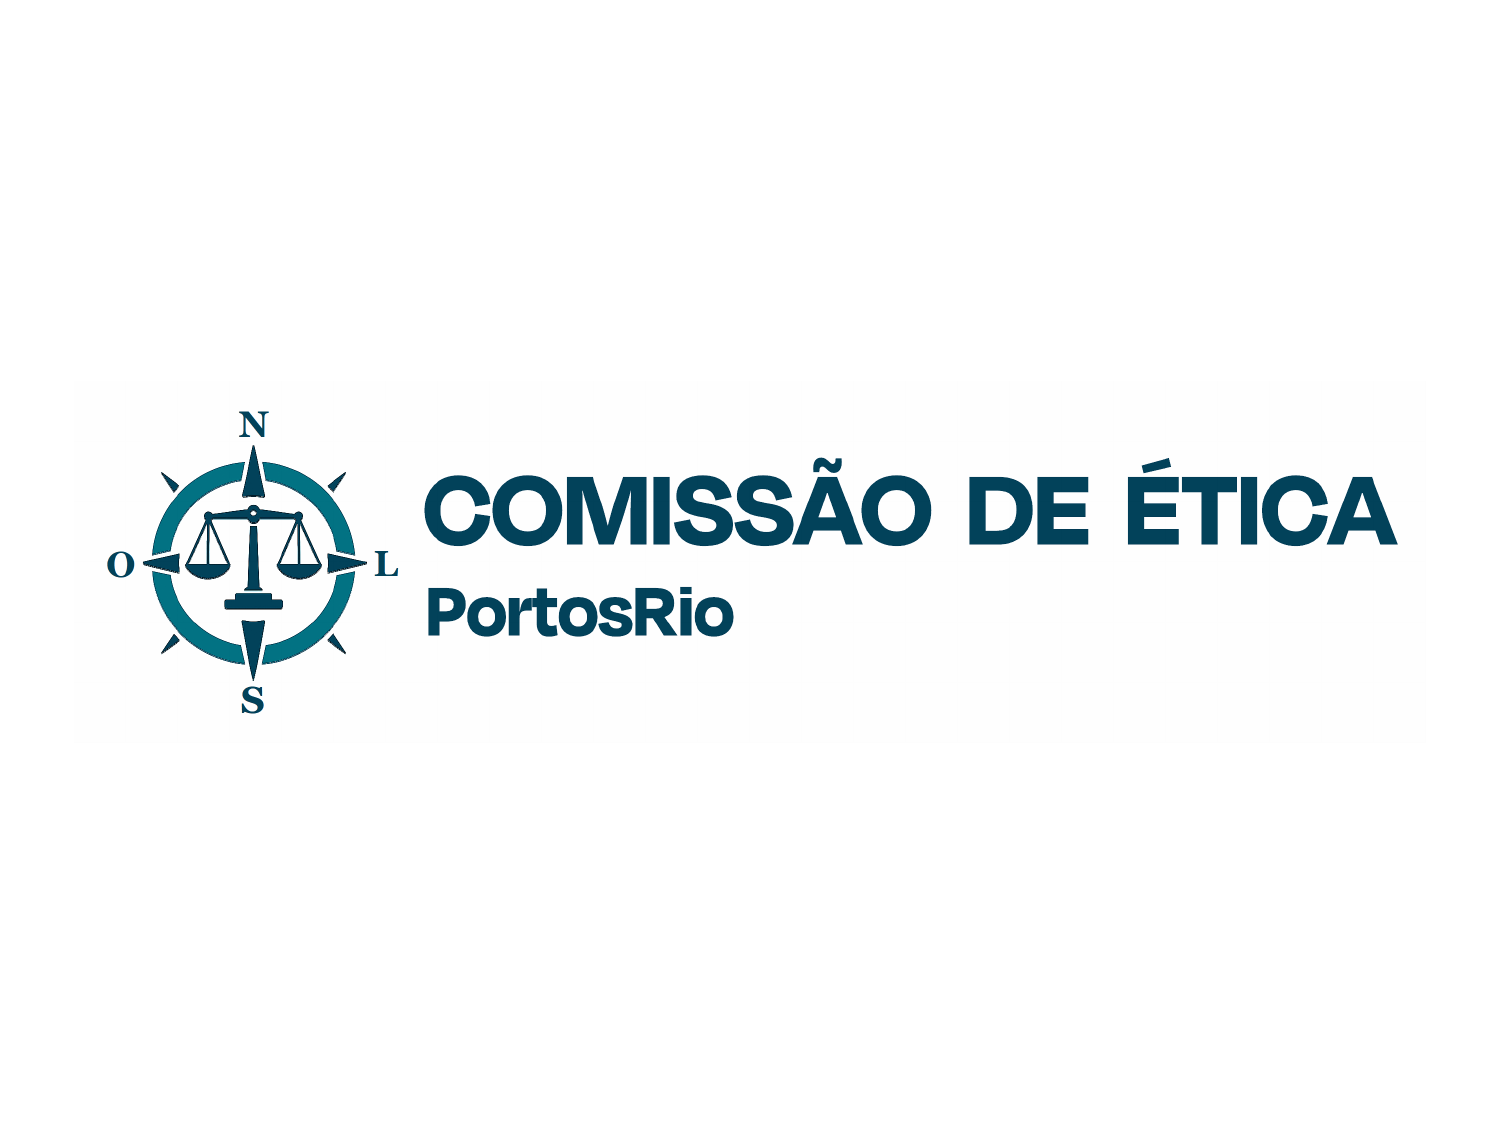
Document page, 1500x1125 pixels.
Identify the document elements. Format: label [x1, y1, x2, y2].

picture [74, 381, 1426, 743]
